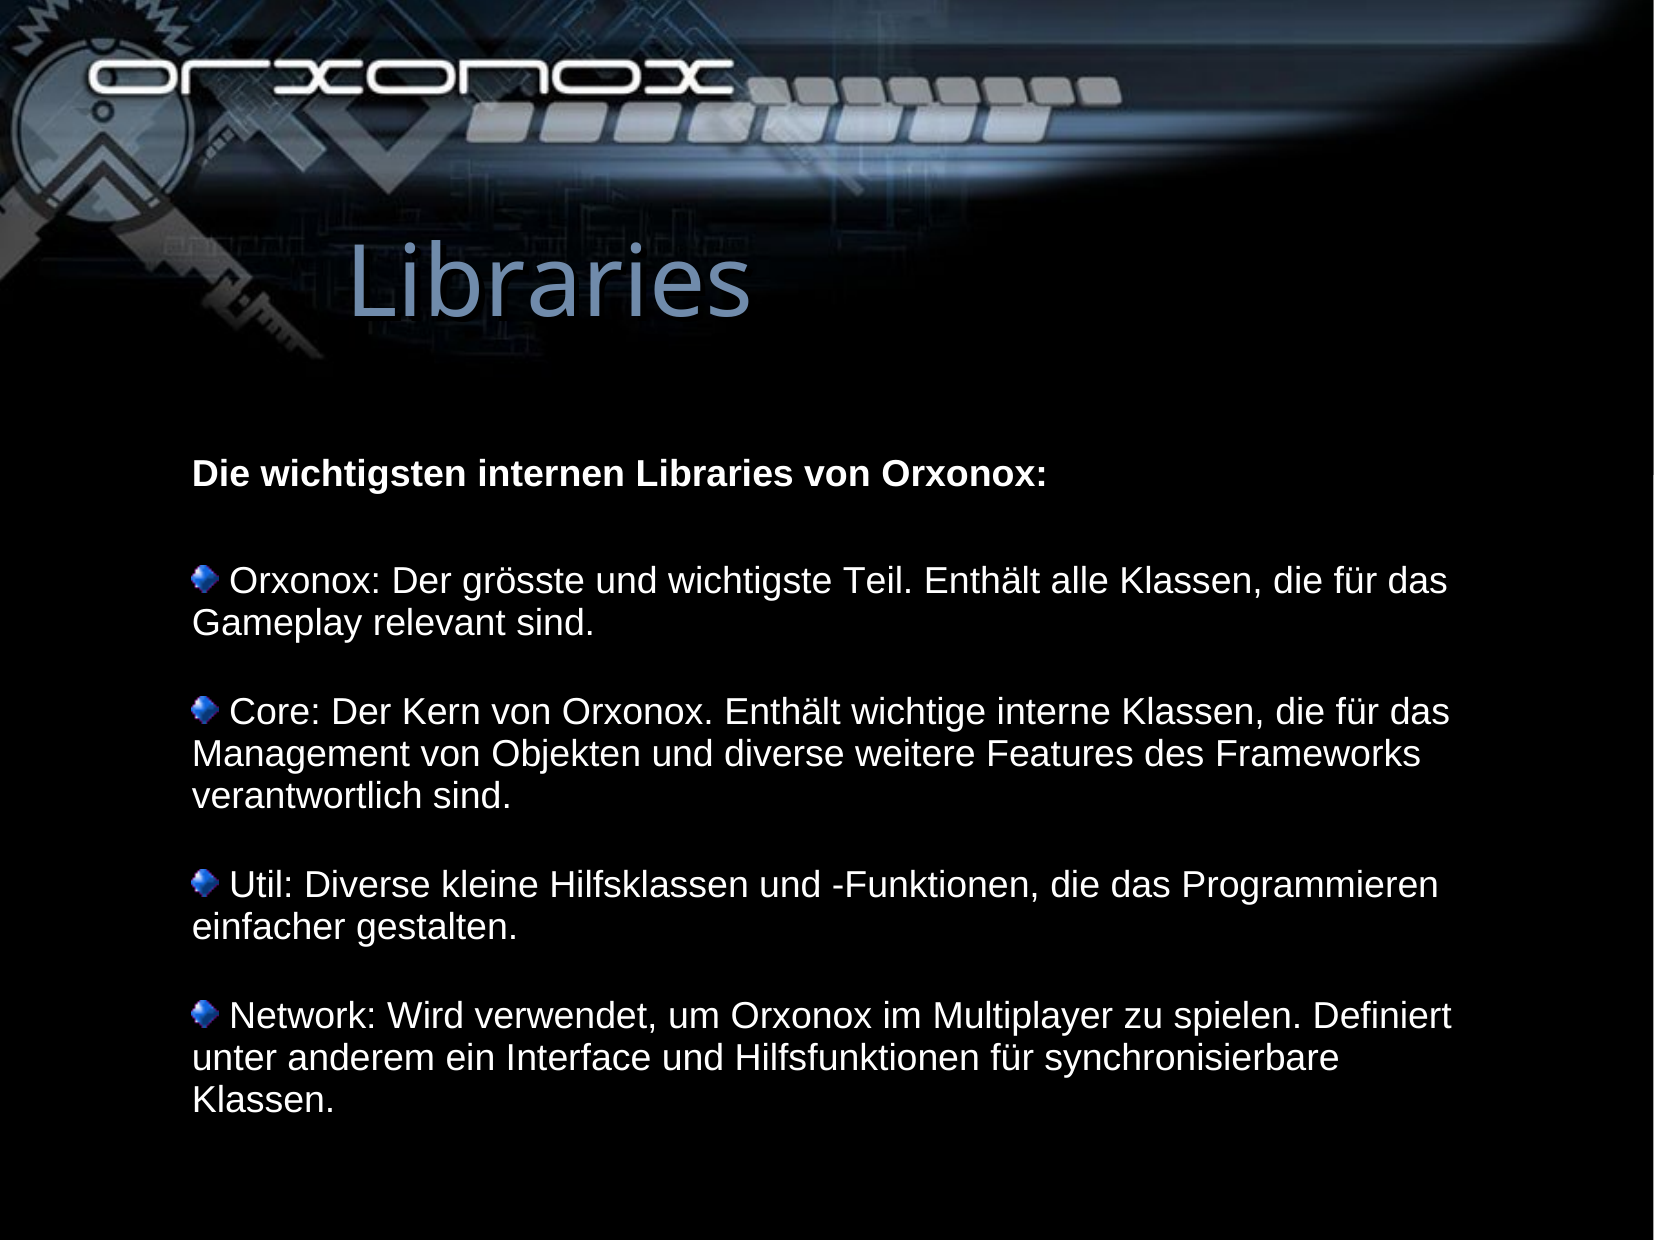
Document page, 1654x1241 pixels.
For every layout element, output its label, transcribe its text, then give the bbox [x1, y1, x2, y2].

picture [191, 565, 219, 593]
text_box Die wichtigsten internen Libraries von Orxonox: Orxonox: Der grösste und wichtigste Teil. Enthält alle Klassen, die für das Gameplay relevant sind. Core: Der Kern von Orxonox. Enthält wichtige interne Klassen, die für das Management von Objekten und diverse weitere Features des Frameworks verantwortlich sind. Util: Diverse kleine Hilfsklassen und -Funktionen, die das Programmieren einfacher gestalten. Network: Wird verwendet, um Orxonox im Multiplayer zu spielen. Definiert unter anderem ein Interface und Hilfsfunktionen für synchronisierbare Klassen. [177, 442, 1477, 1118]
picture [191, 696, 219, 724]
text_box Libraries [330, 194, 1306, 344]
picture [191, 1000, 219, 1028]
picture [0, 0, 1654, 475]
picture [191, 869, 219, 897]
